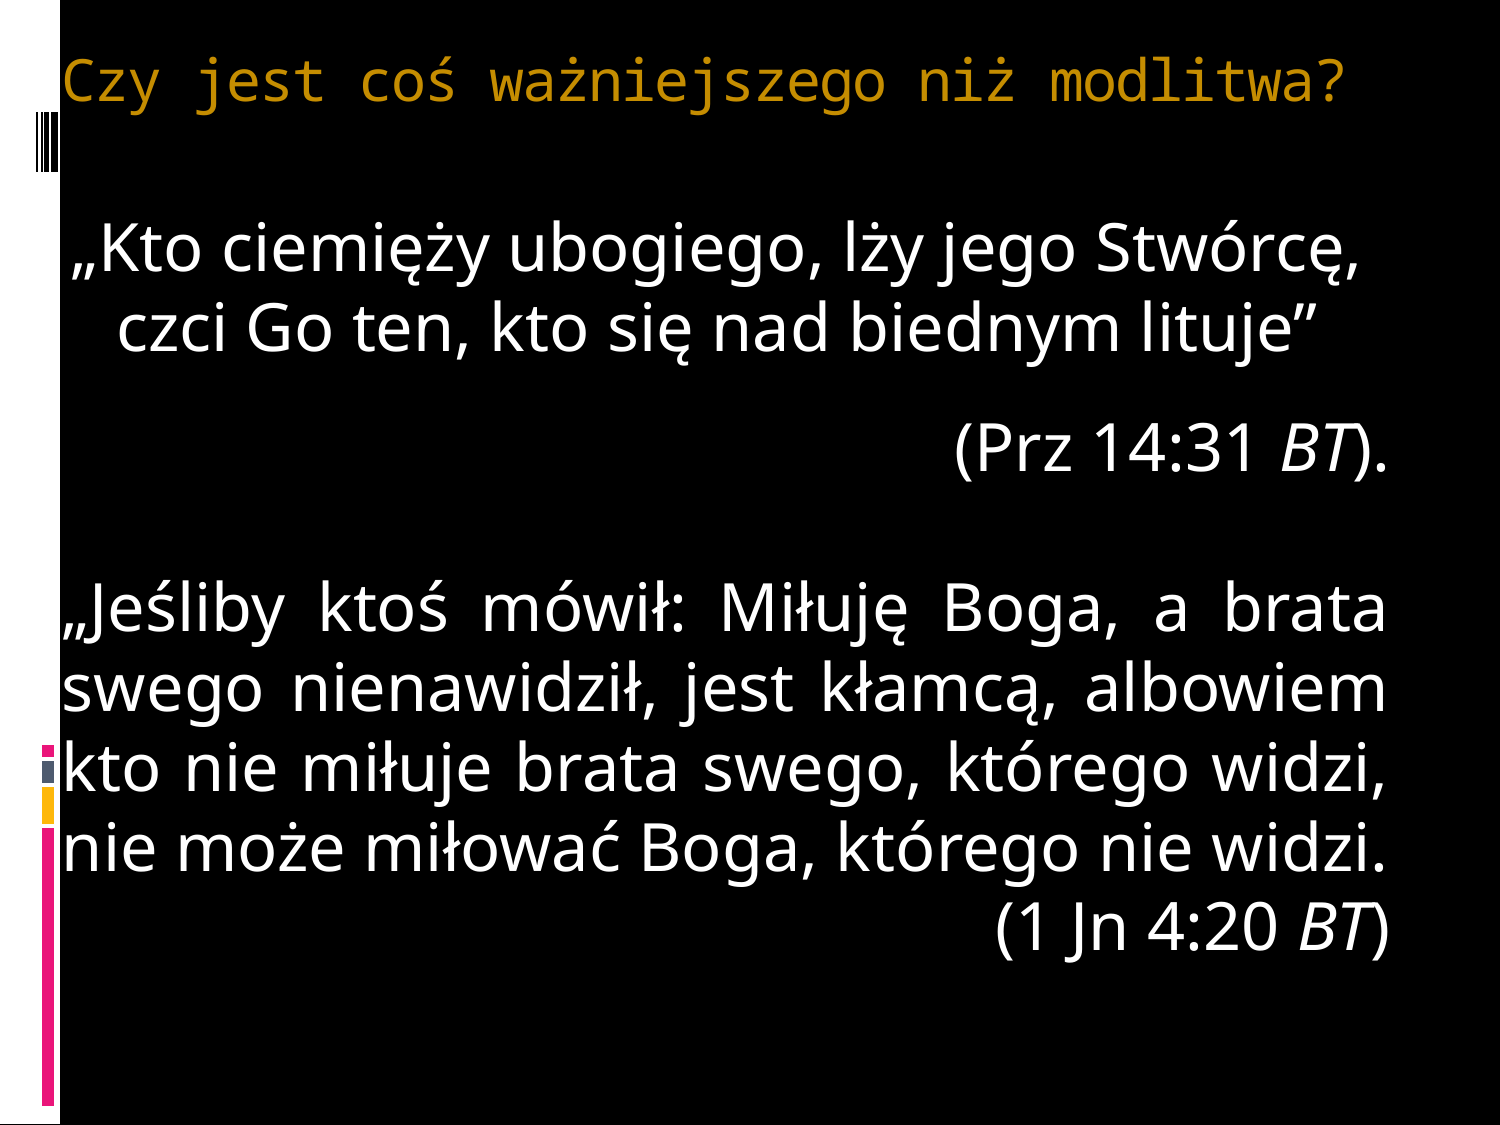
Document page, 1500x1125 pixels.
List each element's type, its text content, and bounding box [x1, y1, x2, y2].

title Czy jest coś ważniejszego niż modlitwa? [46, 35, 1442, 117]
text_box „Kto ciemięży ubogiego, lży jego Stwórcę, czci Go ten, kto się nad biednym lituje” (Prz 14:31 BT). „Jeśliby ktoś mówił: Miłuję Boga, a brata swego nienawidził, jest kłamcą, albowiem kto nie miłuje brata swego, którego widzi, nie może miłować Boga, którego nie widzi. (1 Jn 4:20 BT) [46, 117, 1454, 1067]
